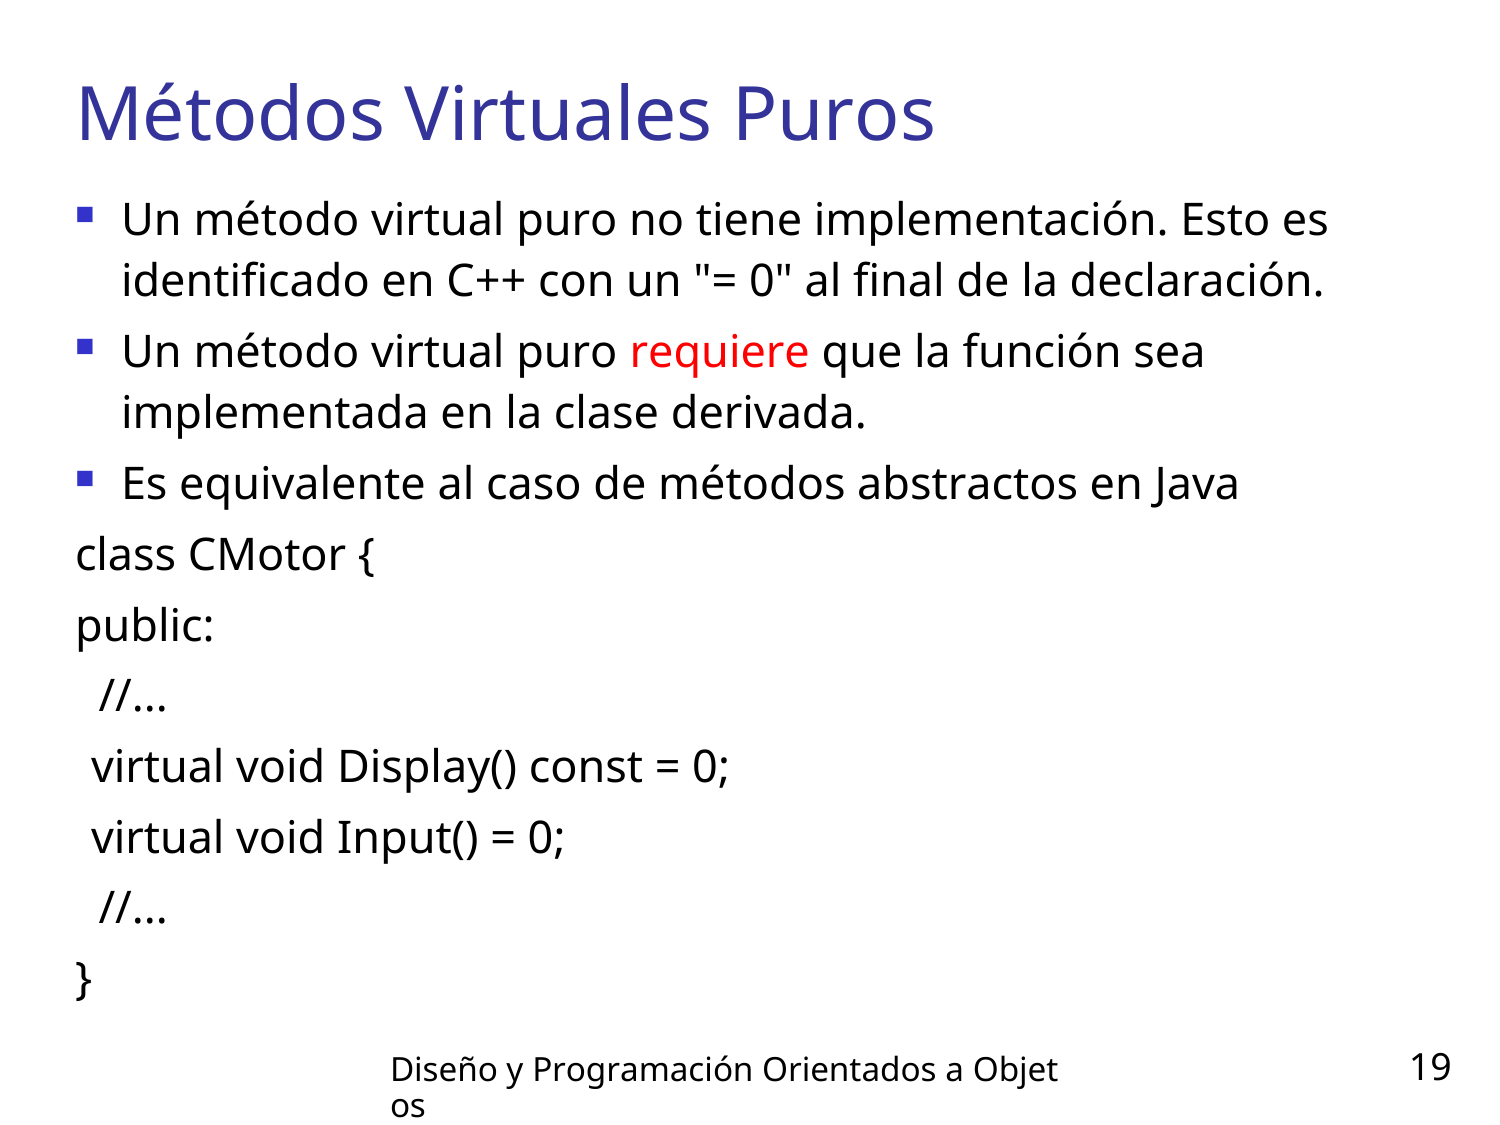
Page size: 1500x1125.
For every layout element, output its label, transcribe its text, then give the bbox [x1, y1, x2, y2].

list Un método virtual puro no tiene implementación. Esto es identificado en C++ con un "= 0" al final de la declaración. Un método virtual puro requiere que la función sea implementada en la clase derivada. Es equivalente al caso de métodos abstractos en Java class CMotor { public: //... virtual void Display() const = 0; virtual void Input() = 0; //... } [75, 187, 1462, 1013]
title Métodos Virtuales Puros [75, 25, 1466, 188]
